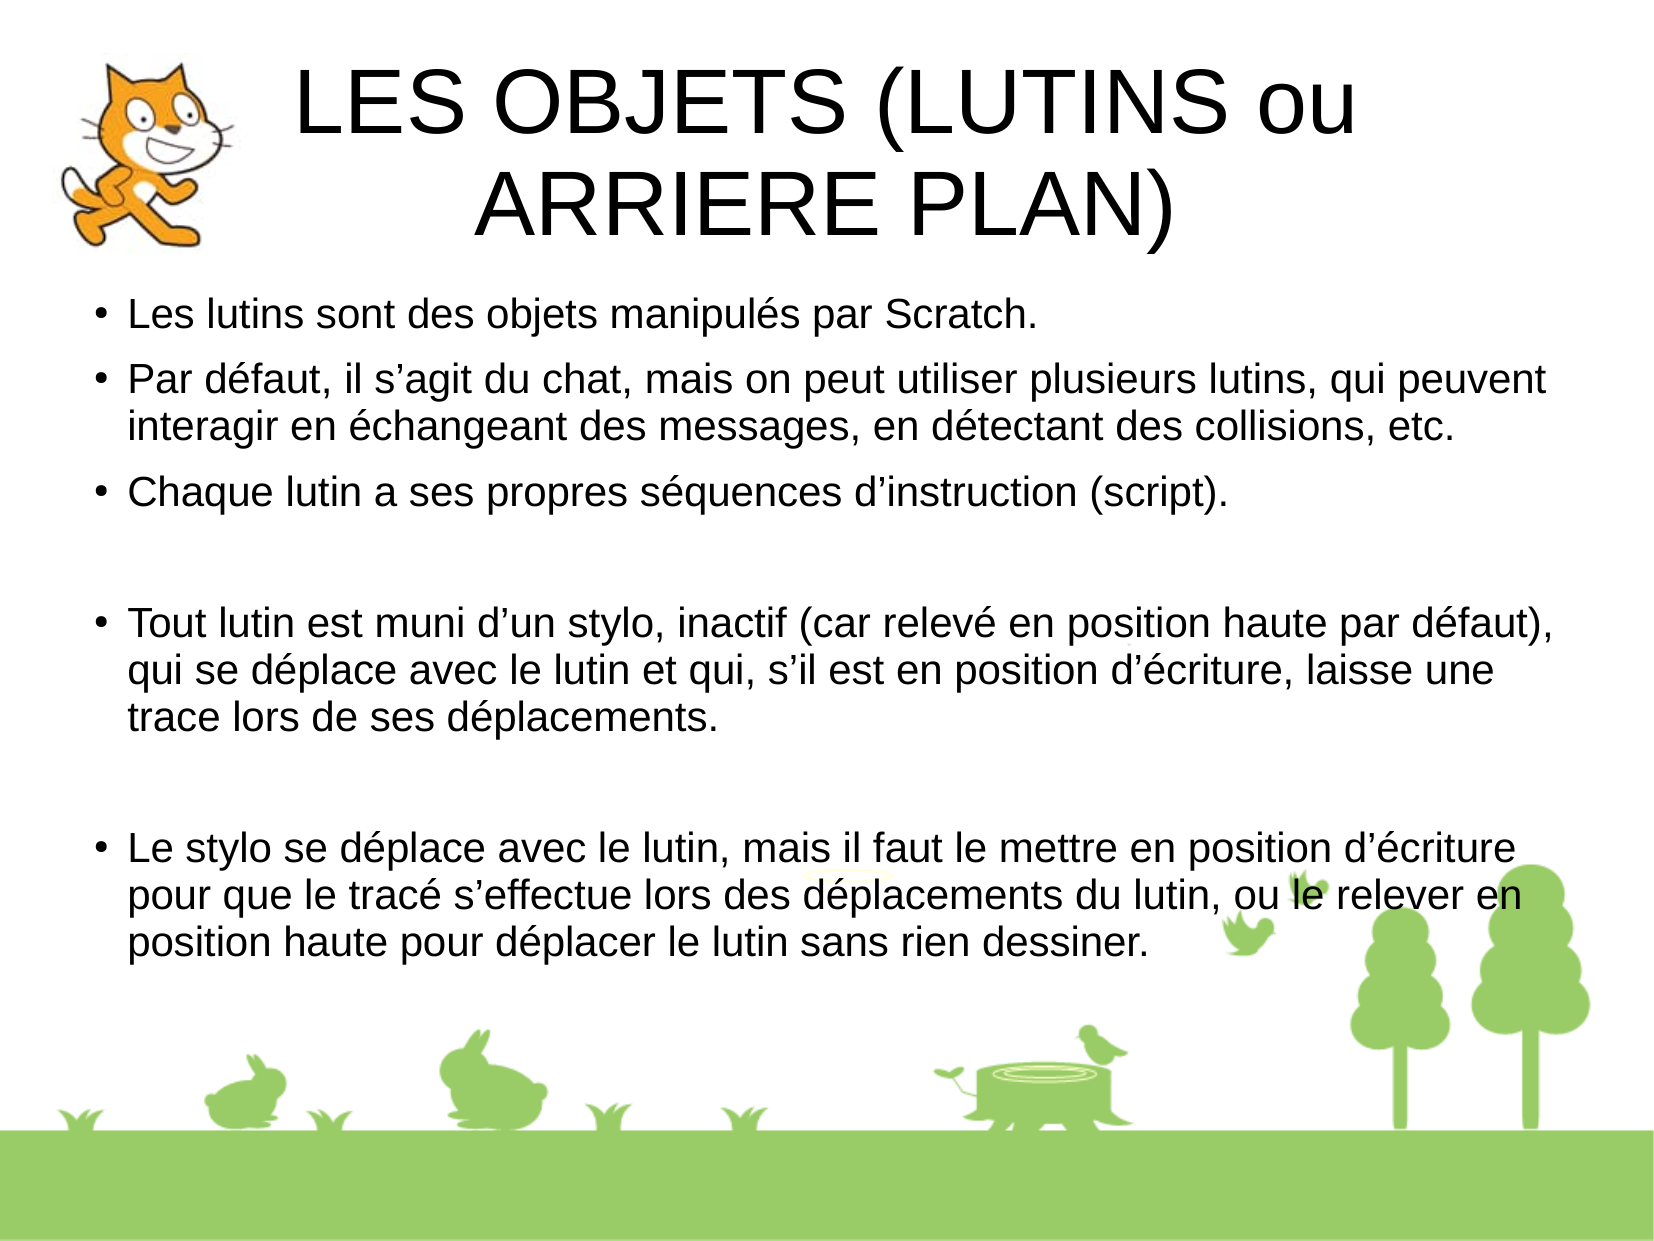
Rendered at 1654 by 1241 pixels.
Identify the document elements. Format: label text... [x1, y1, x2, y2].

list Les lutins sont des objets manipulés par Scratch. Par défaut, il s’agit du chat, mais on peut utiliser plusieurs lutins, qui peuvent interagir en échangeant des messages, en détectant des collisions, etc. Chaque lutin a ses propres séquences d’instruction (script). Tout lutin est muni d’un stylo, inactif (car relevé en position haute par défaut), qui se déplace avec le lutin et qui, s’il est en position d’écriture, laisse une trace lors de ses déplacements. Le stylo se déplace avec le lutin, mais il faut le mettre en position d’écriture pour que le tracé s’effectue lors des déplacements du lutin, ou le relever en position haute pour déplacer le lutin sans rien dessiner. [82, 290, 1571, 1010]
picture [0, 0, 1654, 1241]
title LES OBJETS (LUTINS ou ARRIERE PLAN) [82, 49, 1571, 257]
